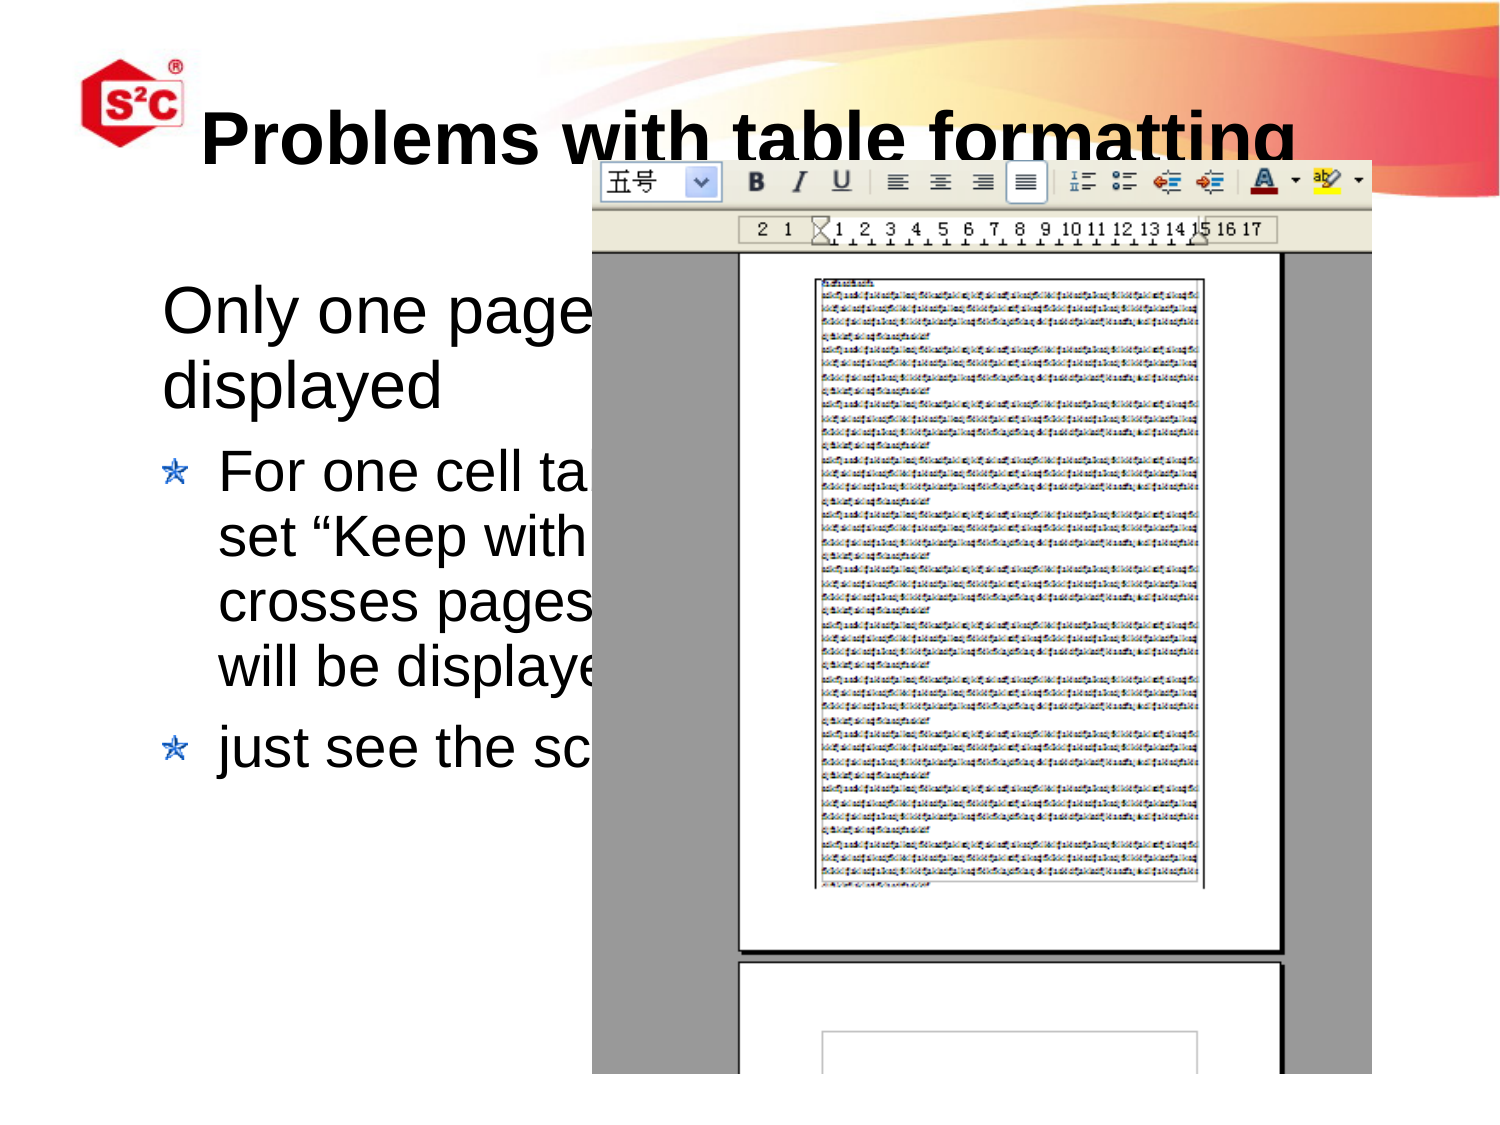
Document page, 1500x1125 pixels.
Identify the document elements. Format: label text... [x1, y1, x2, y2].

picture [0, 0, 1500, 1125]
list Only one page's contents will be displayed For one cell table, if the first paragraph is set “Keep with next paragraph”, and it crosses pages, only one page's contents will be displayed just see the screenprint: [147, 265, 592, 916]
title Problems with table formatting [75, 44, 1425, 233]
